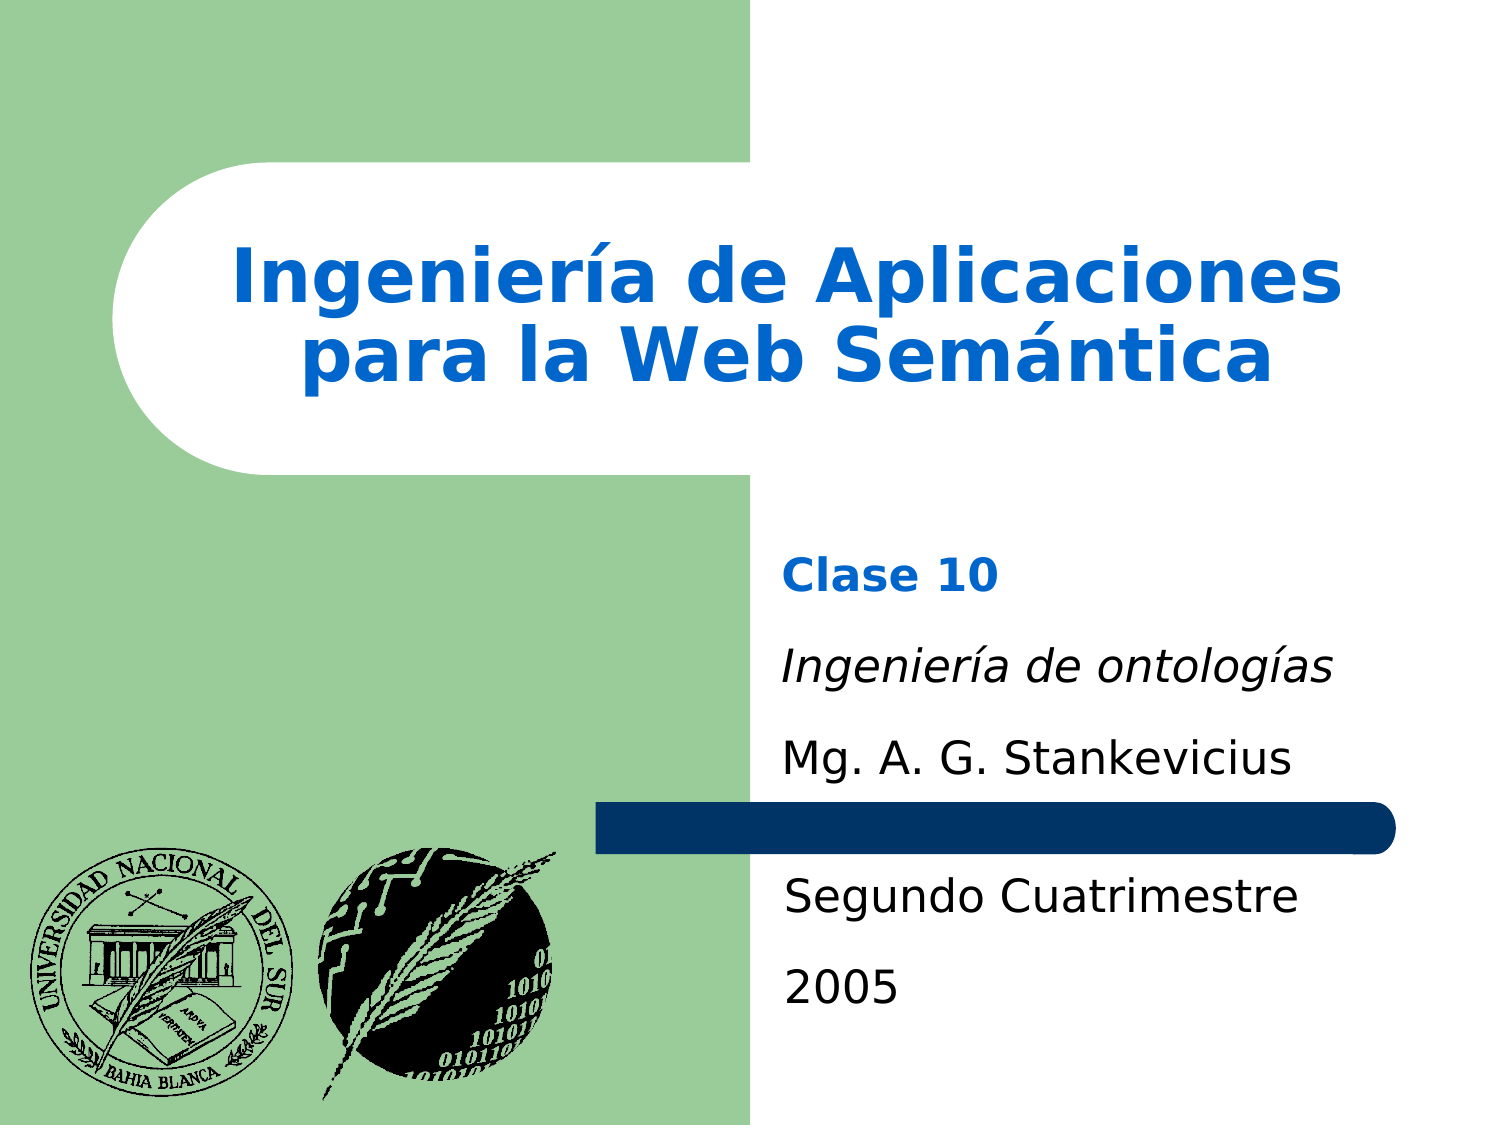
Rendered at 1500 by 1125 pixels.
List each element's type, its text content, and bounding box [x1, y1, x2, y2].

title Ingeniería de Aplicaciones para la Web Semántica [112, 162, 1463, 475]
text_box Clase 10 Ingeniería de ontologías Mg. A. G. Stankevicius [766, 541, 1463, 793]
picture [313, 846, 556, 1106]
picture [21, 833, 305, 1106]
text_box Segundo Cuatrimestre 2005 [769, 861, 1466, 1022]
